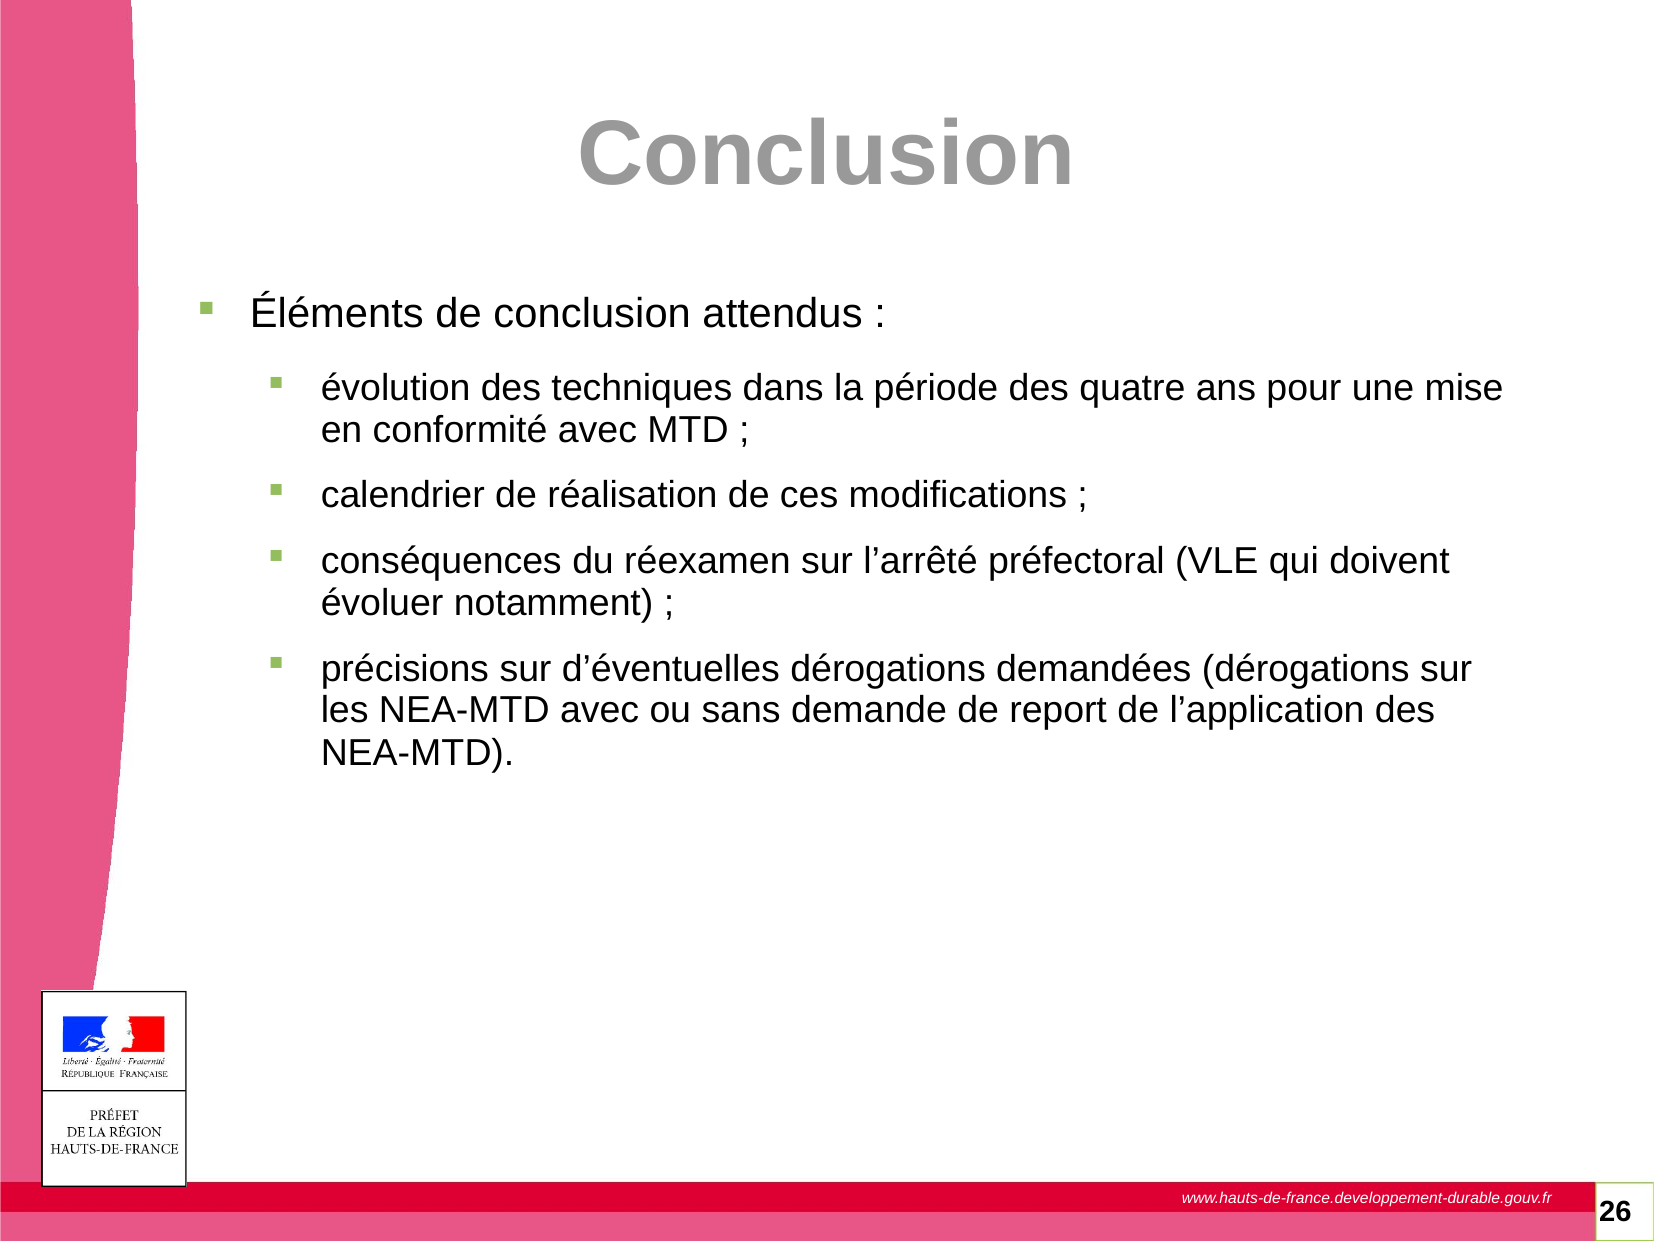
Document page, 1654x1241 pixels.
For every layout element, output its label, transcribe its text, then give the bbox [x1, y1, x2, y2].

title Conclusion [82, 49, 1571, 257]
picture [0, 0, 1654, 1241]
list Éléments de conclusion attendus : évolution des techniques dans la période des quatre ans pour une mise en conformité avec MTD ; calendrier de réalisation de ces modifications ; conséquences du réexamen sur l’arrêté préfectoral (VLE qui doivent évoluer notamment) ; précisions sur d’éventuelles dérogations demandées (dérogations sur les NEA-MTD avec ou sans demande de report de l’application des NEA-MTD). [179, 290, 1509, 1010]
